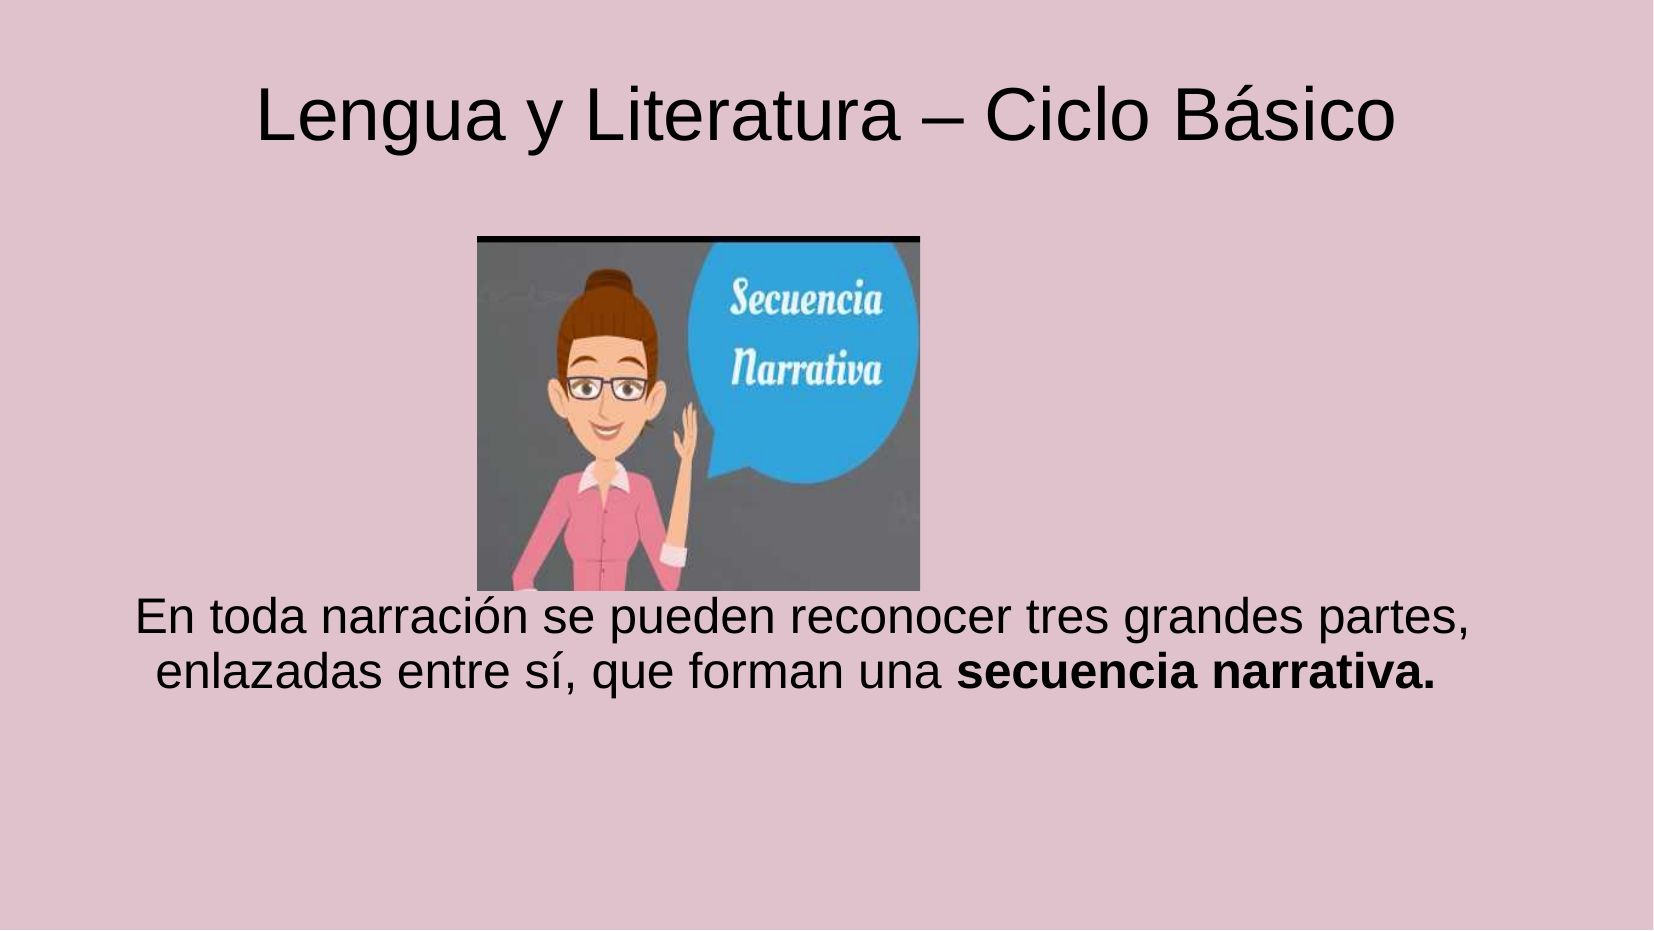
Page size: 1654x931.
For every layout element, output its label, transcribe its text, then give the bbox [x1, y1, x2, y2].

title Lengua y Literatura – Ciclo Básico [82, 37, 1571, 193]
subtitle En toda narración se pueden reconocer tres grandes partes, enlazadas entre sí, que forman una secuencia narrativa. [59, 206, 1548, 747]
picture [477, 236, 921, 591]
